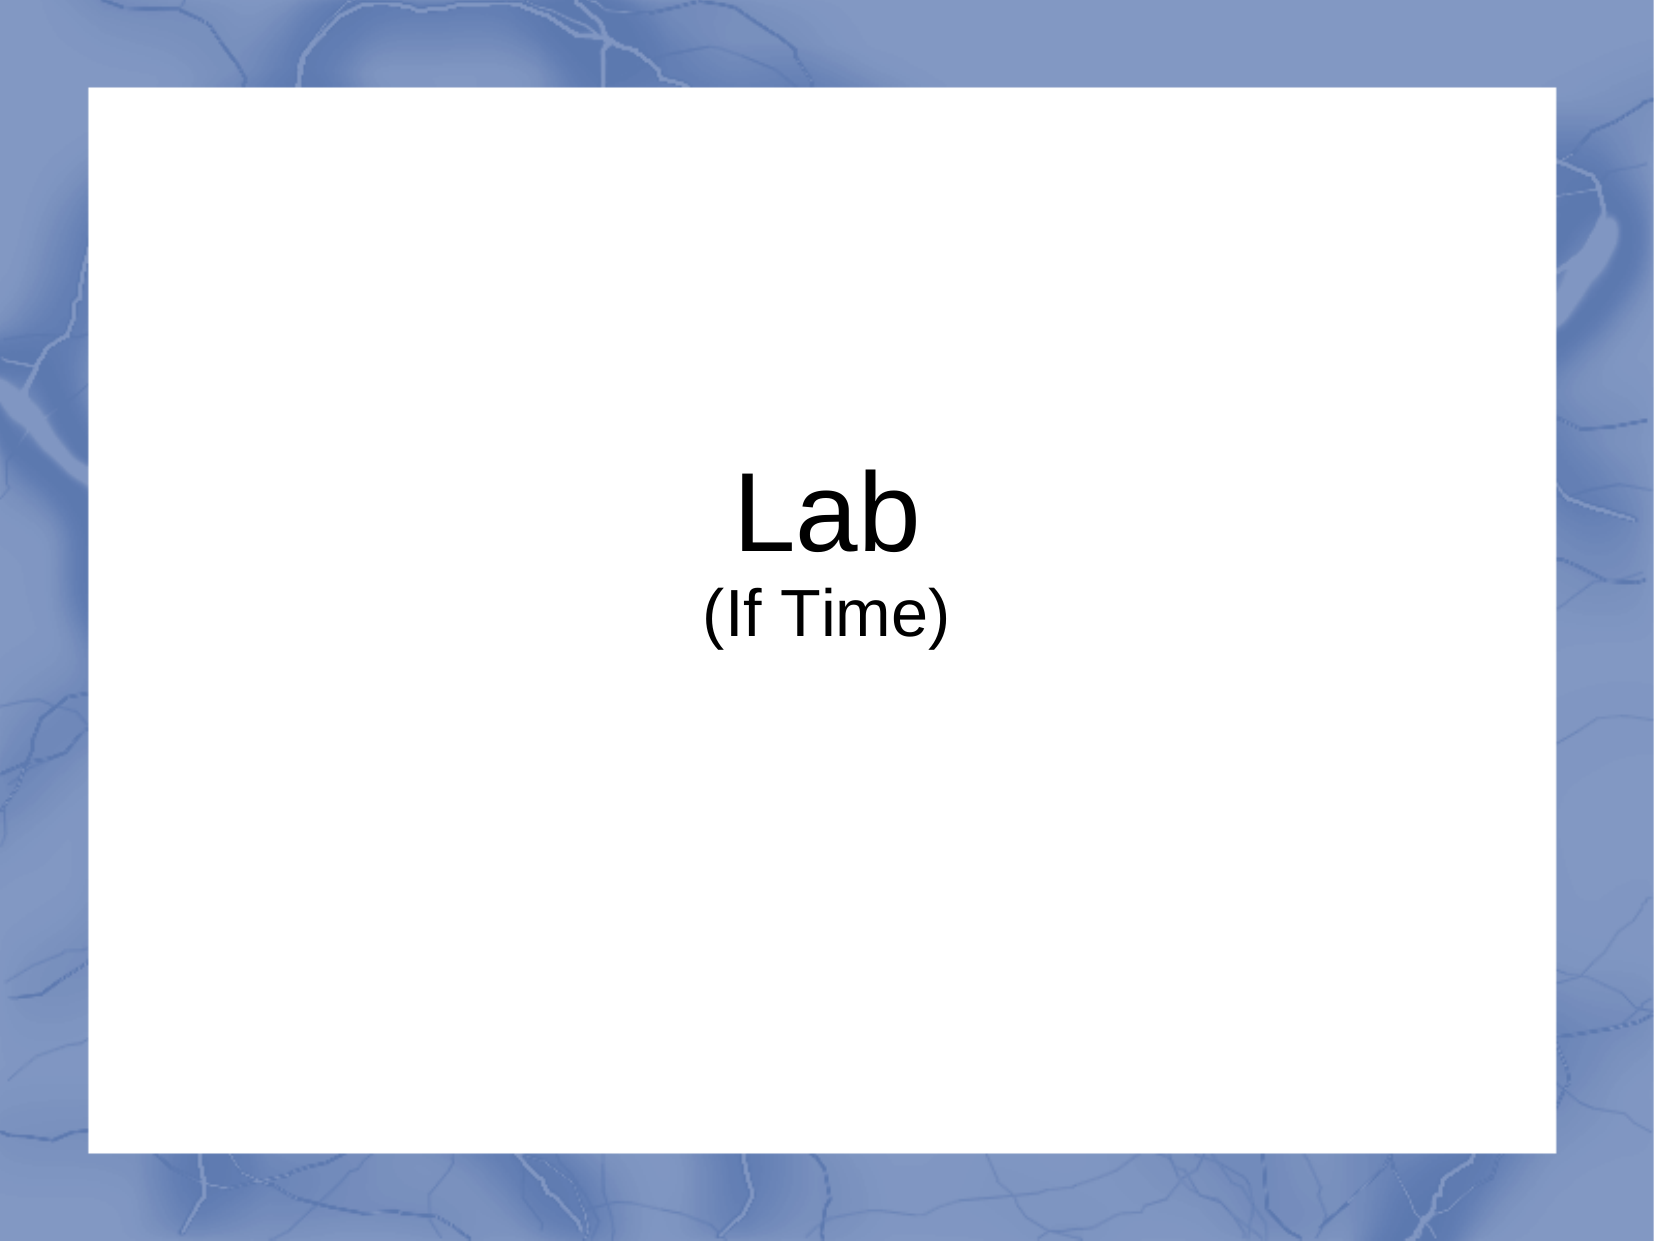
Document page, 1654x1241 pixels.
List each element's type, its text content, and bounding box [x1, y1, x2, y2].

subtitle Lab (If Time) [118, 98, 1536, 1003]
picture [0, 0, 1654, 1241]
